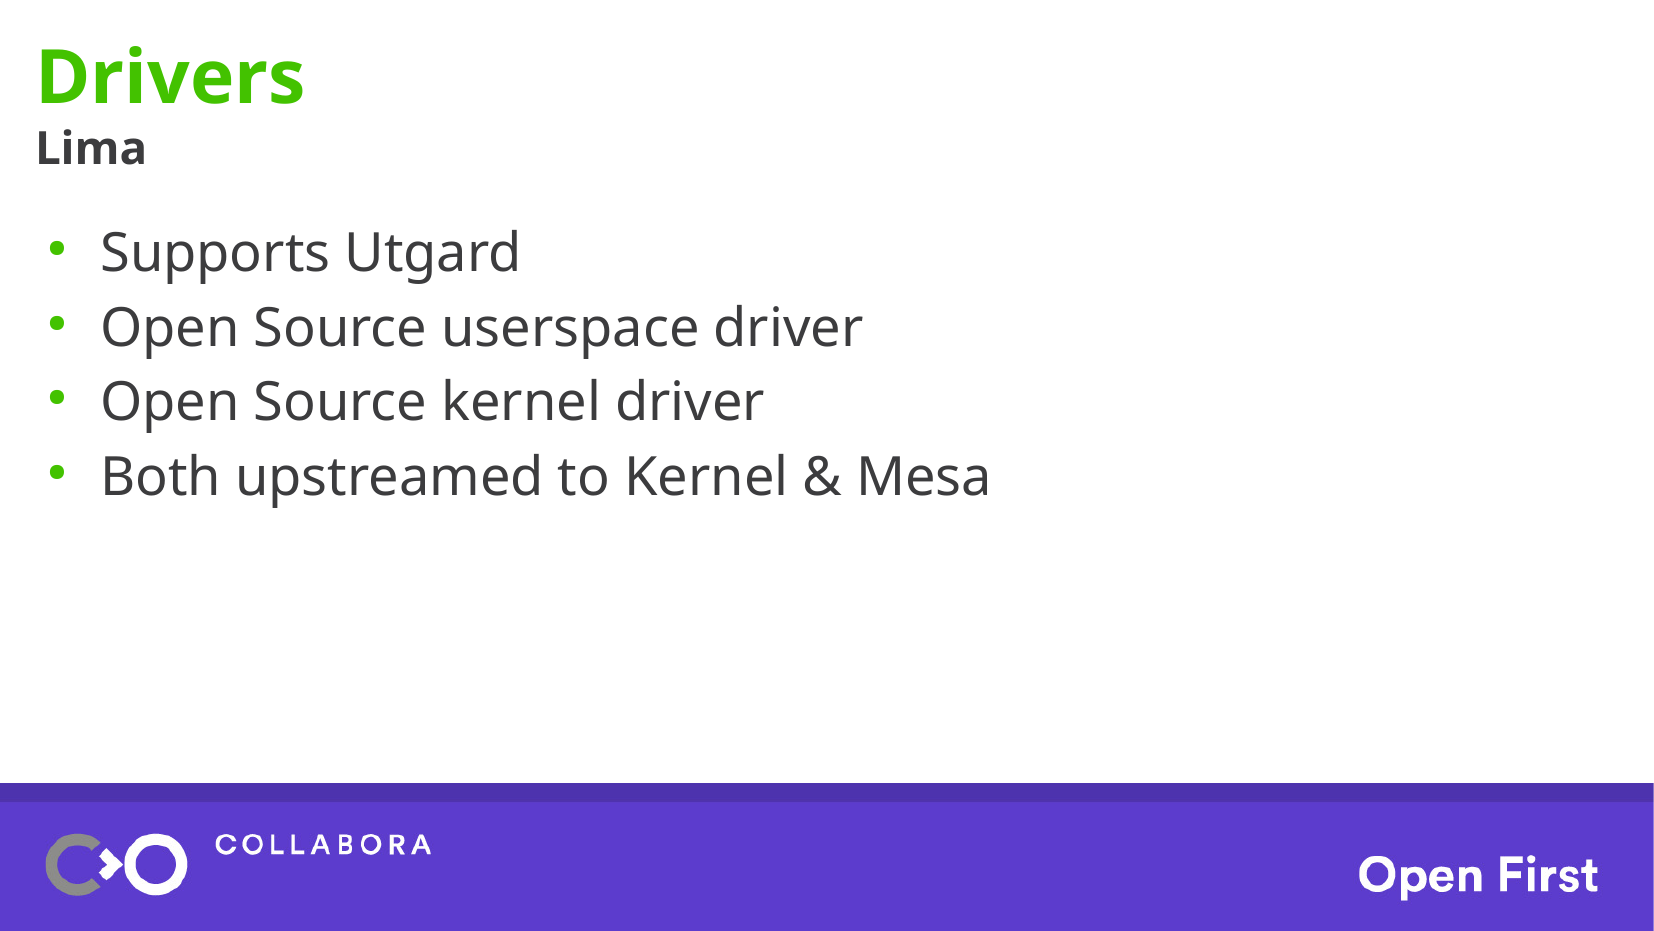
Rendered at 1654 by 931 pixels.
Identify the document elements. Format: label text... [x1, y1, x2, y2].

picture [0, 0, 1654, 931]
list Supports Utgard Open Source userspace driver Open Source kernel driver Both upstreamed to Kernel & Mesa [29, 207, 1602, 851]
title Drivers Lima [35, 28, 1608, 193]
